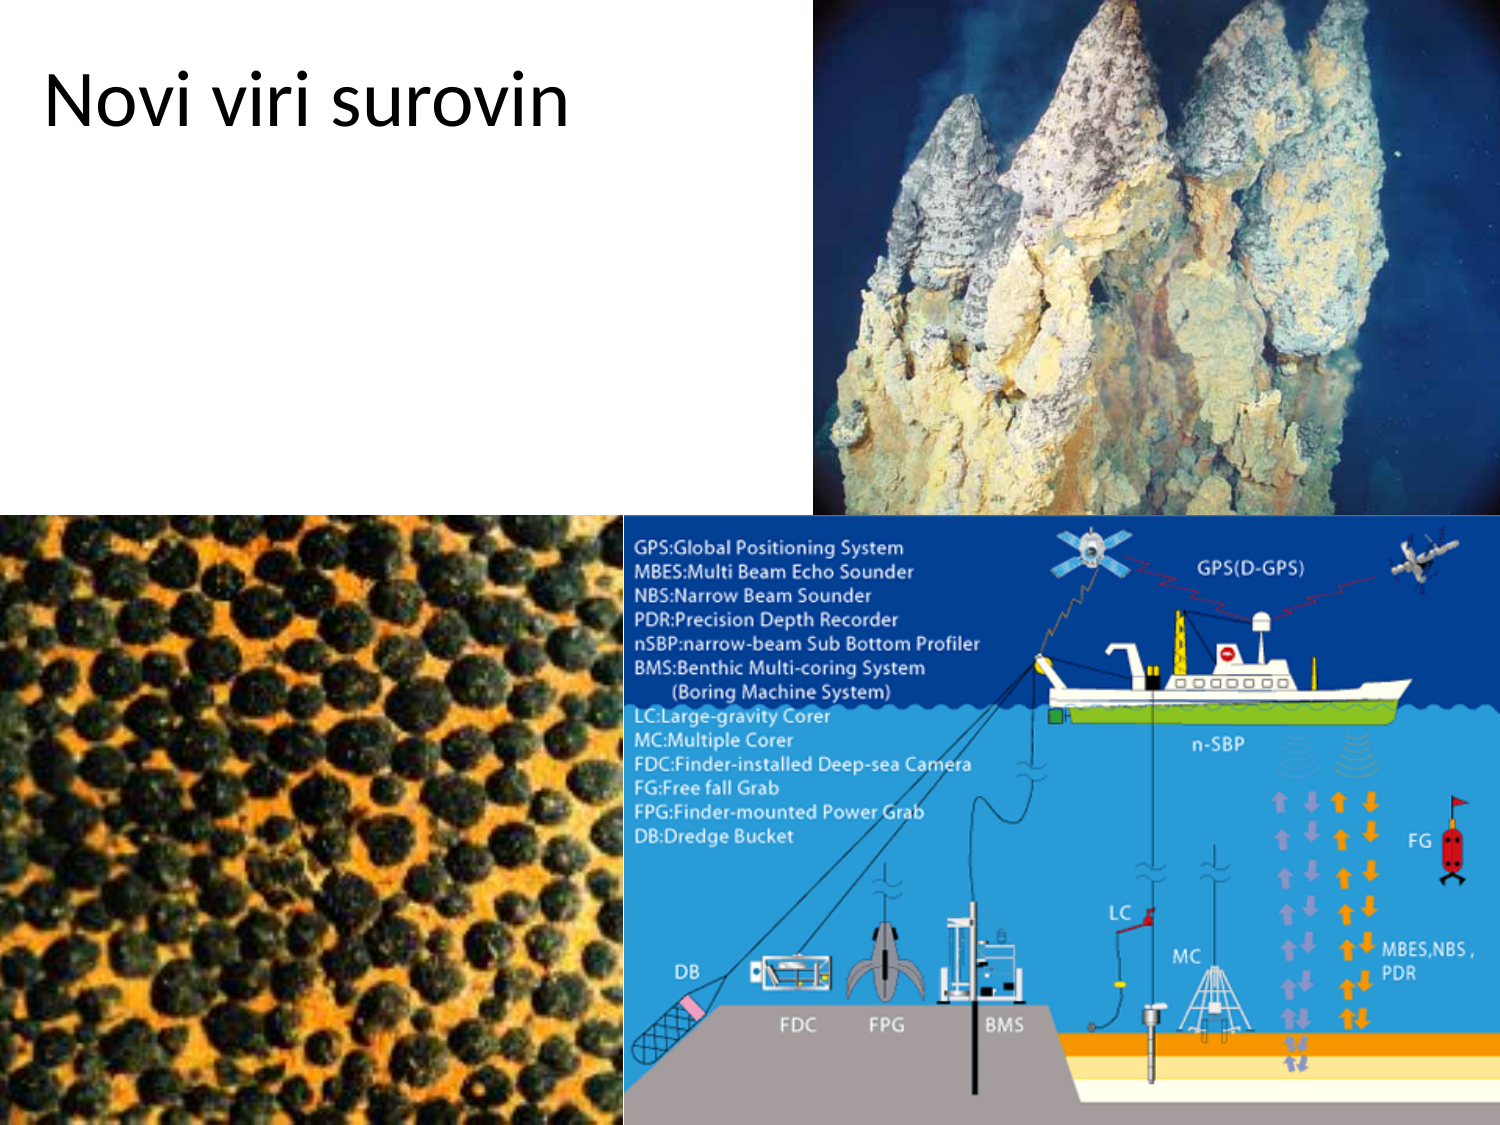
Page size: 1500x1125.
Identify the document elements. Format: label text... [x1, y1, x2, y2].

title Novi viri surovin [0, 0, 616, 188]
picture [0, 515, 623, 1125]
picture [624, 0, 1500, 1125]
